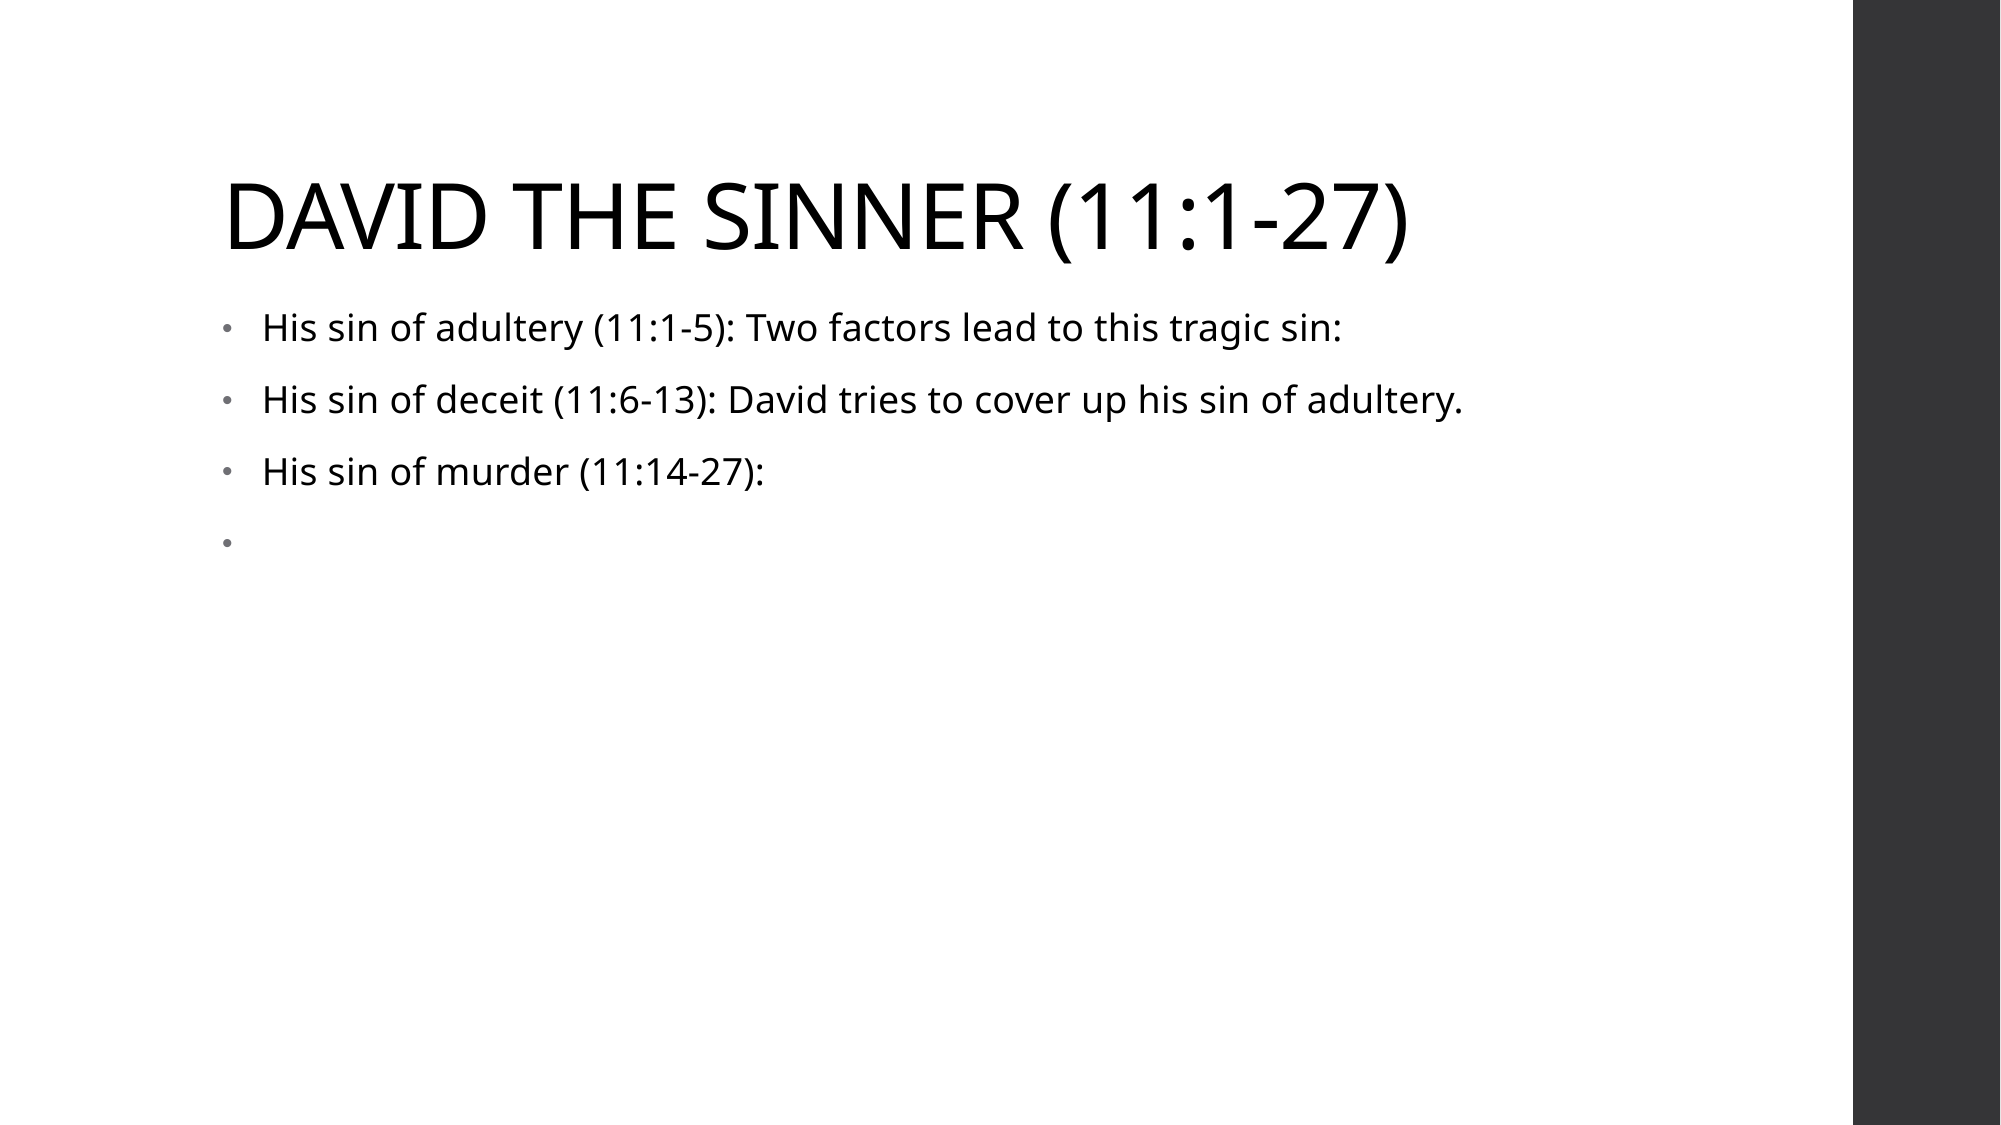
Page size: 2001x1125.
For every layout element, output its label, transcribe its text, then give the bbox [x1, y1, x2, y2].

title DAVID THE SINNER (11:1-27) [206, 60, 1797, 278]
list His sin of adultery (11:1-5): Two factors lead to this tragic sin: His sin of deceit (11:6-13): David tries to cover up his sin of adultery. His sin of murder (11:14-27): [206, 299, 1617, 1014]
